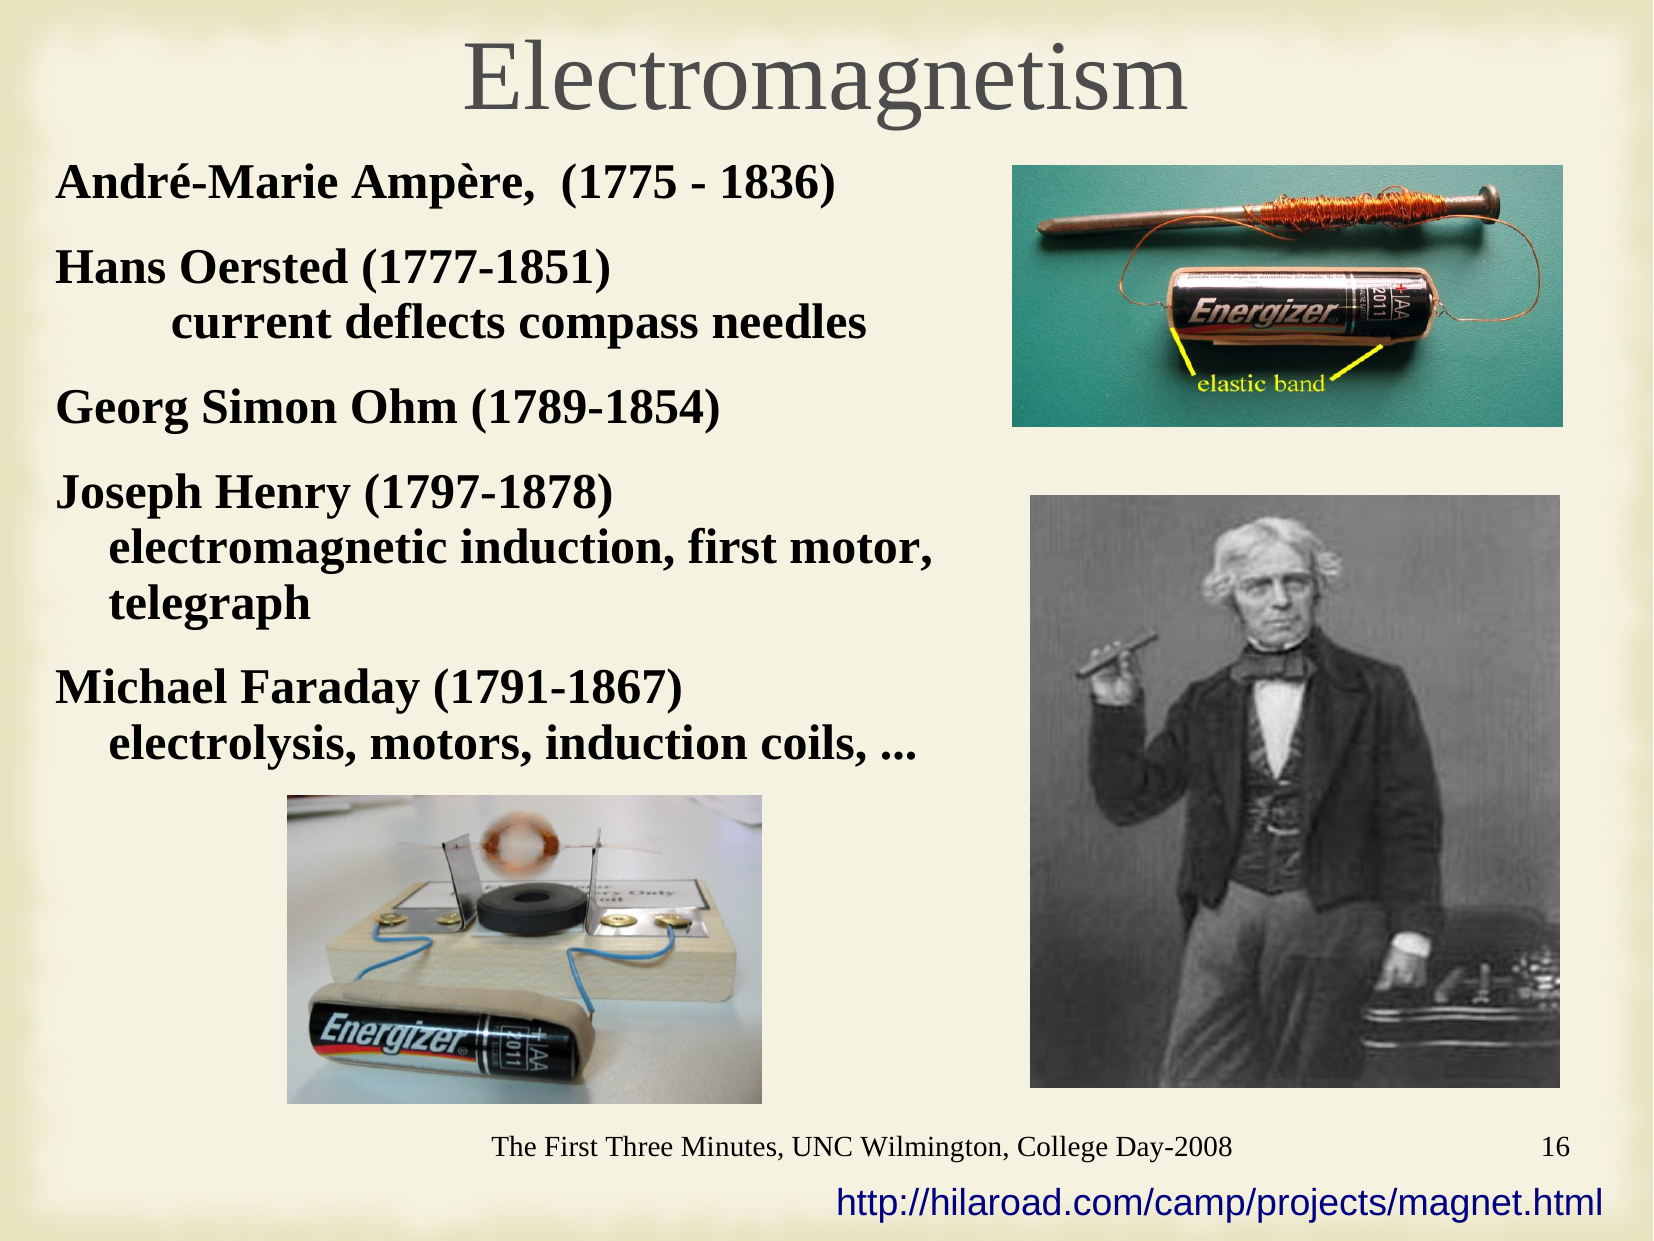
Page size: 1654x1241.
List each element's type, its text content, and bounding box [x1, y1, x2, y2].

list André-Marie Ampère, (1775 - 1836) Hans Oersted (1777-1851) current deflects compass needles Georg Simon Ohm (1789-1854) Joseph Henry (1797-1878) electromagnetic induction, first motor, telegraph Michael Faraday (1791-1867) electrolysis, motors, induction coils, ... [37, 154, 938, 804]
text_box http://hilaroad.com/camp/projects/magnet.html [821, 1174, 1619, 1233]
picture [0, 0, 1654, 1241]
title Electromagnetism [82, 0, 1571, 173]
